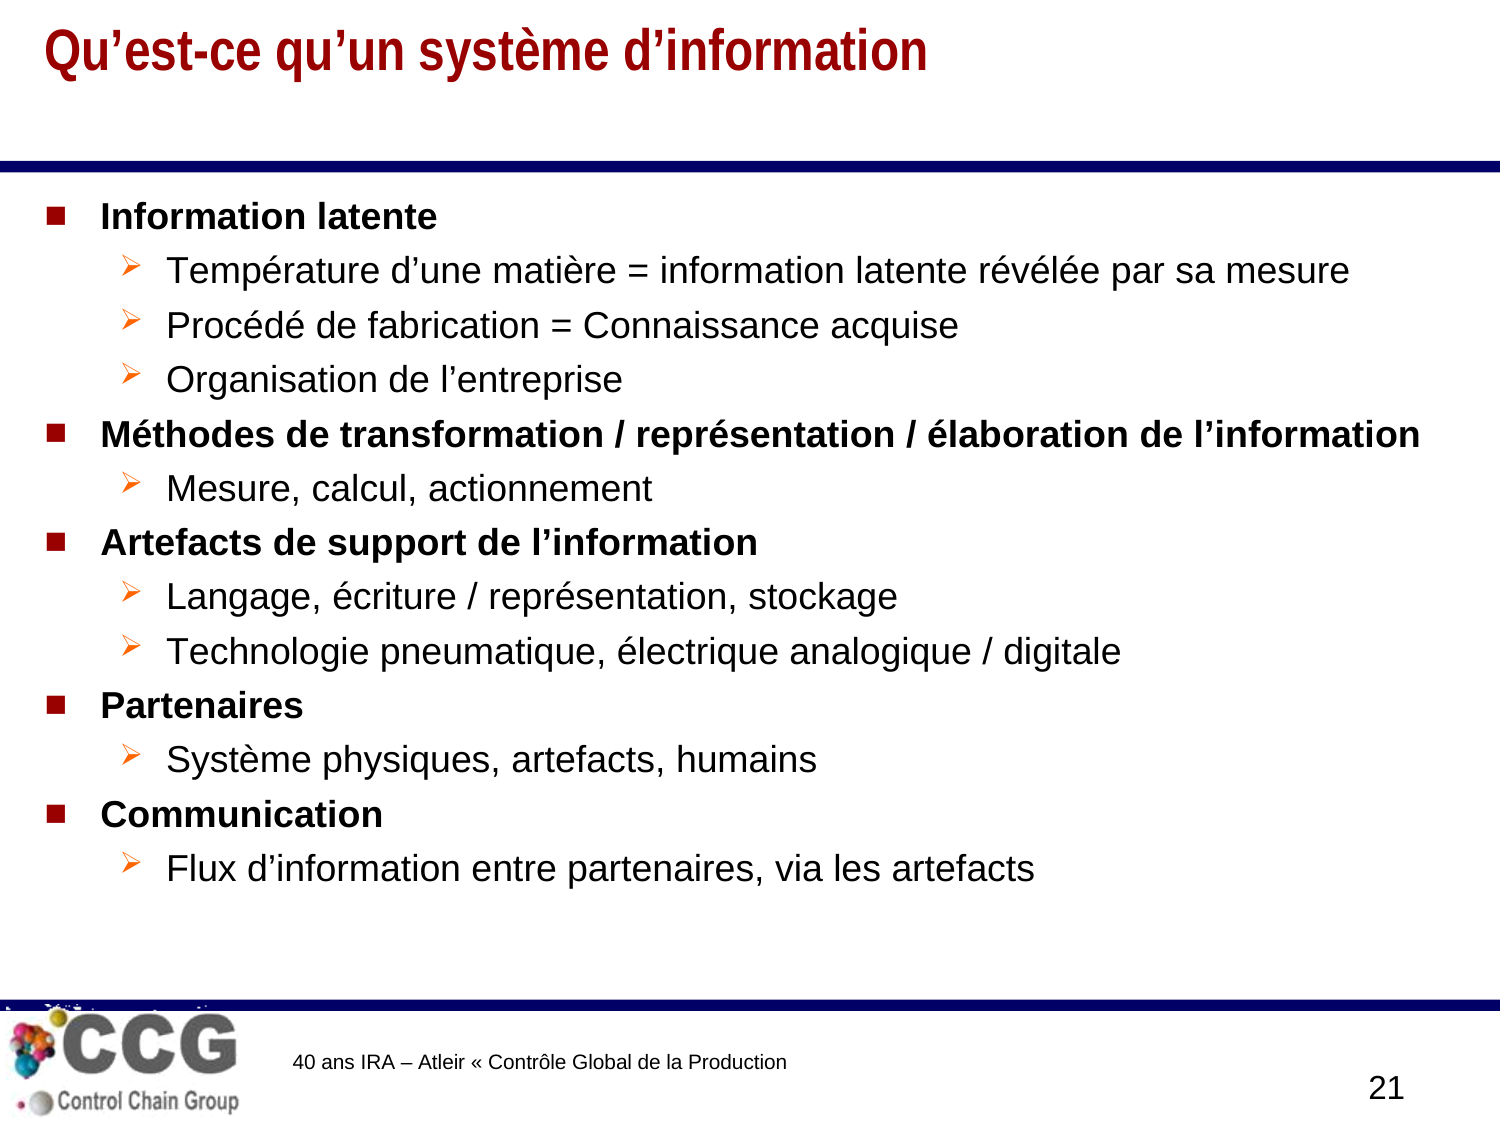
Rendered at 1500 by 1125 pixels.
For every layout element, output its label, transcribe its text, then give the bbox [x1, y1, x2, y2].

list Information latente Température d’une matière = information latente révélée par sa mesure Procédé de fabrication = Connaissance acquise Organisation de l’entreprise Méthodes de transformation / représentation / élaboration de l’information Mesure, calcul, actionnement Artefacts de support de l’information Langage, écriture / représentation, stockage Technologie pneumatique, électrique analogique / digitale Partenaires Système physiques, artefacts, humains Communication Flux d’information entre partenaires, via les artefacts [29, 184, 1471, 989]
picture [6, 1004, 243, 1124]
title Qu’est-ce qu’un système d’information [29, 12, 1471, 138]
